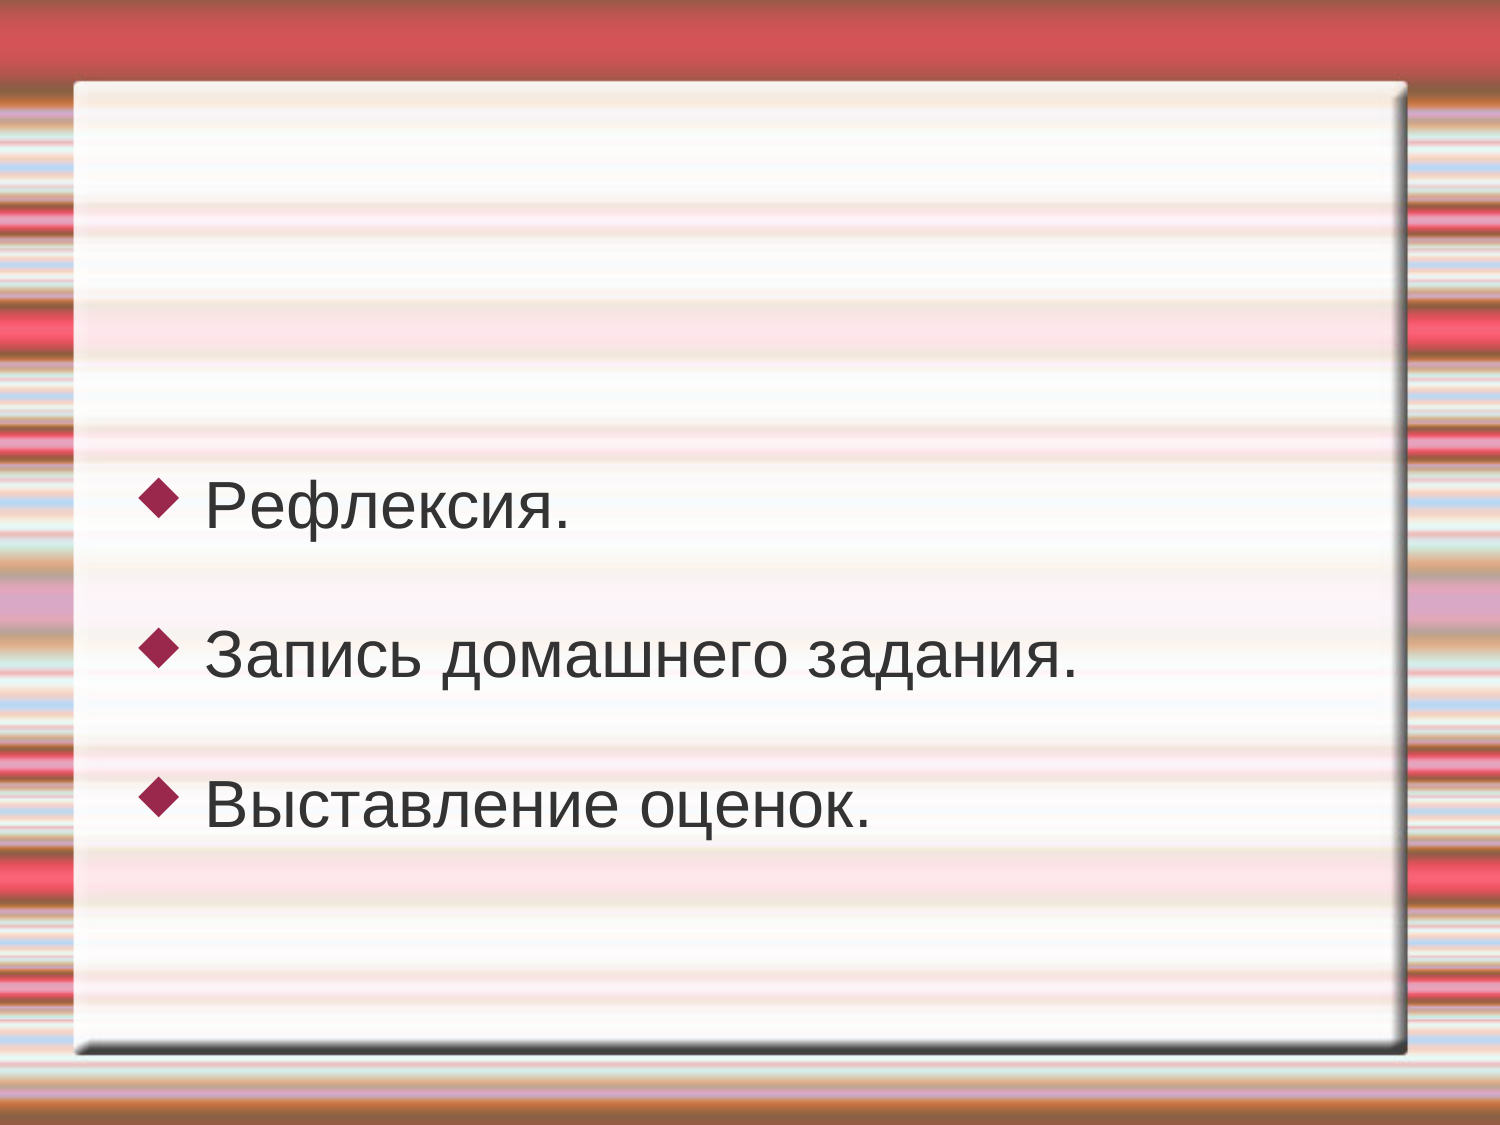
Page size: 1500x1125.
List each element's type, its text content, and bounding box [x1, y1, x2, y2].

list Рефлексия. Запись домашнего задания. Выставление оценок. [122, 318, 1376, 1046]
picture [0, 0, 1500, 1125]
